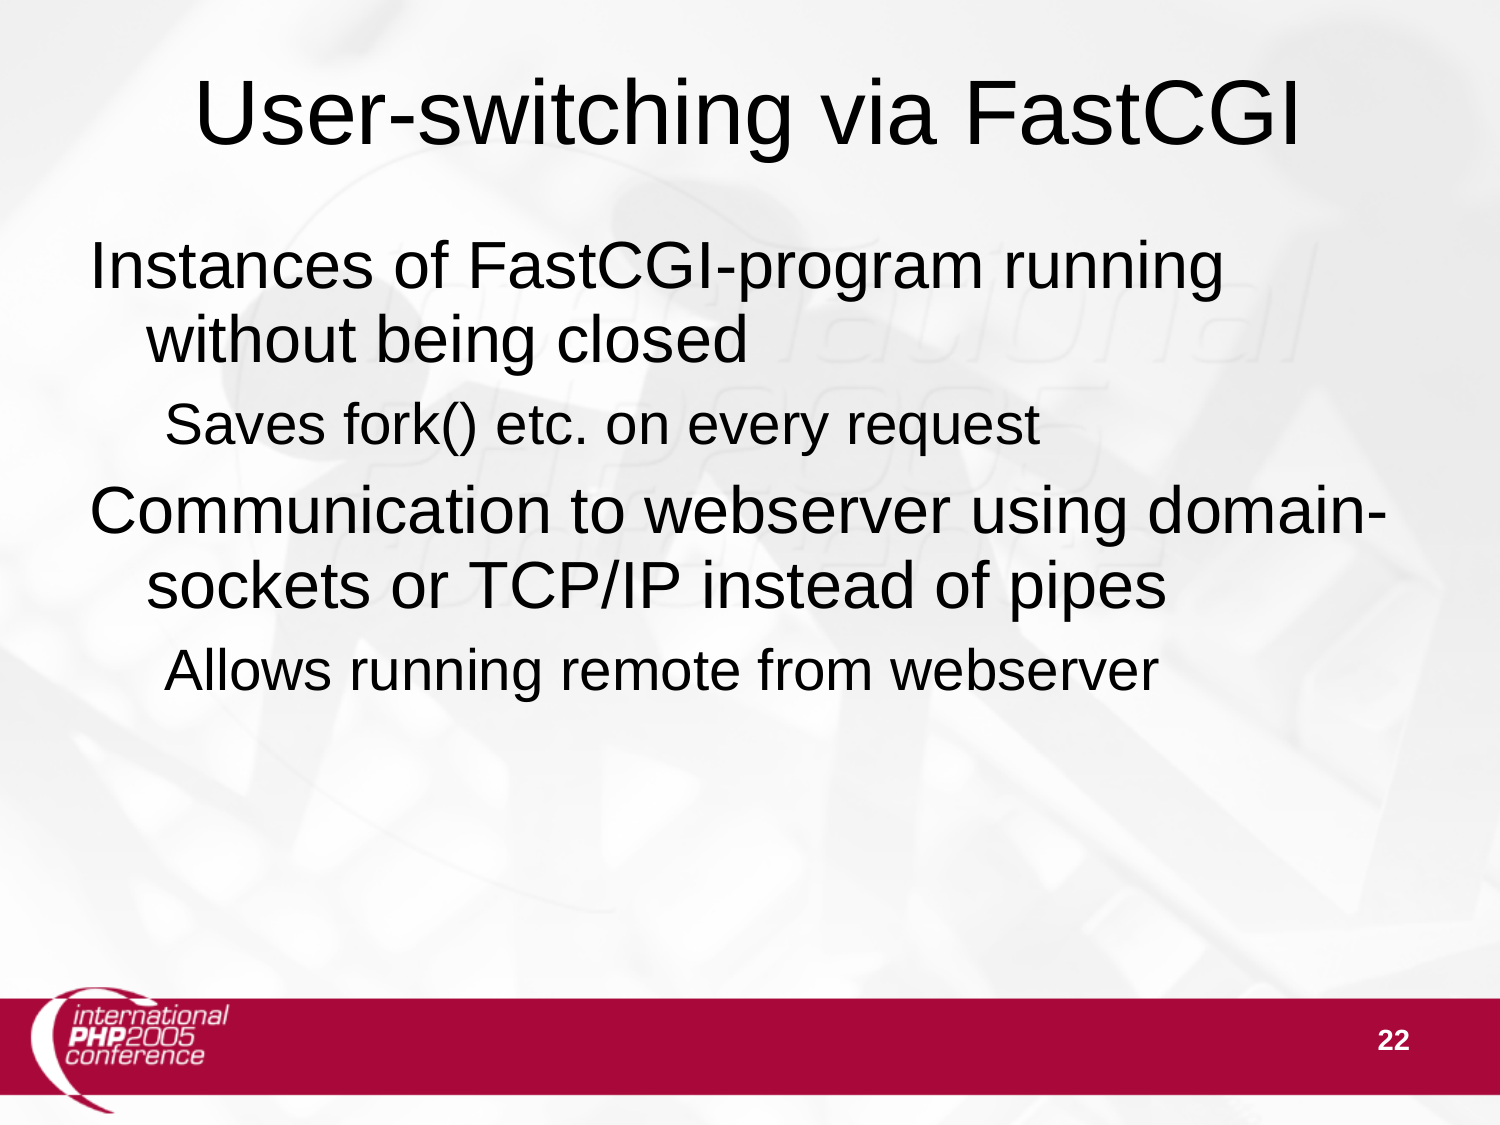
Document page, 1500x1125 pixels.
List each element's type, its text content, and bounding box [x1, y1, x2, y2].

list Instances of FastCGI-program running without being closed Saves fork() etc. on every request Communication to webserver using domain-sockets or TCP/IP instead of pipes Allows running remote from webserver [75, 220, 1426, 977]
picture [0, 0, 1500, 1125]
title User-switching via FastCGI [75, 18, 1426, 207]
